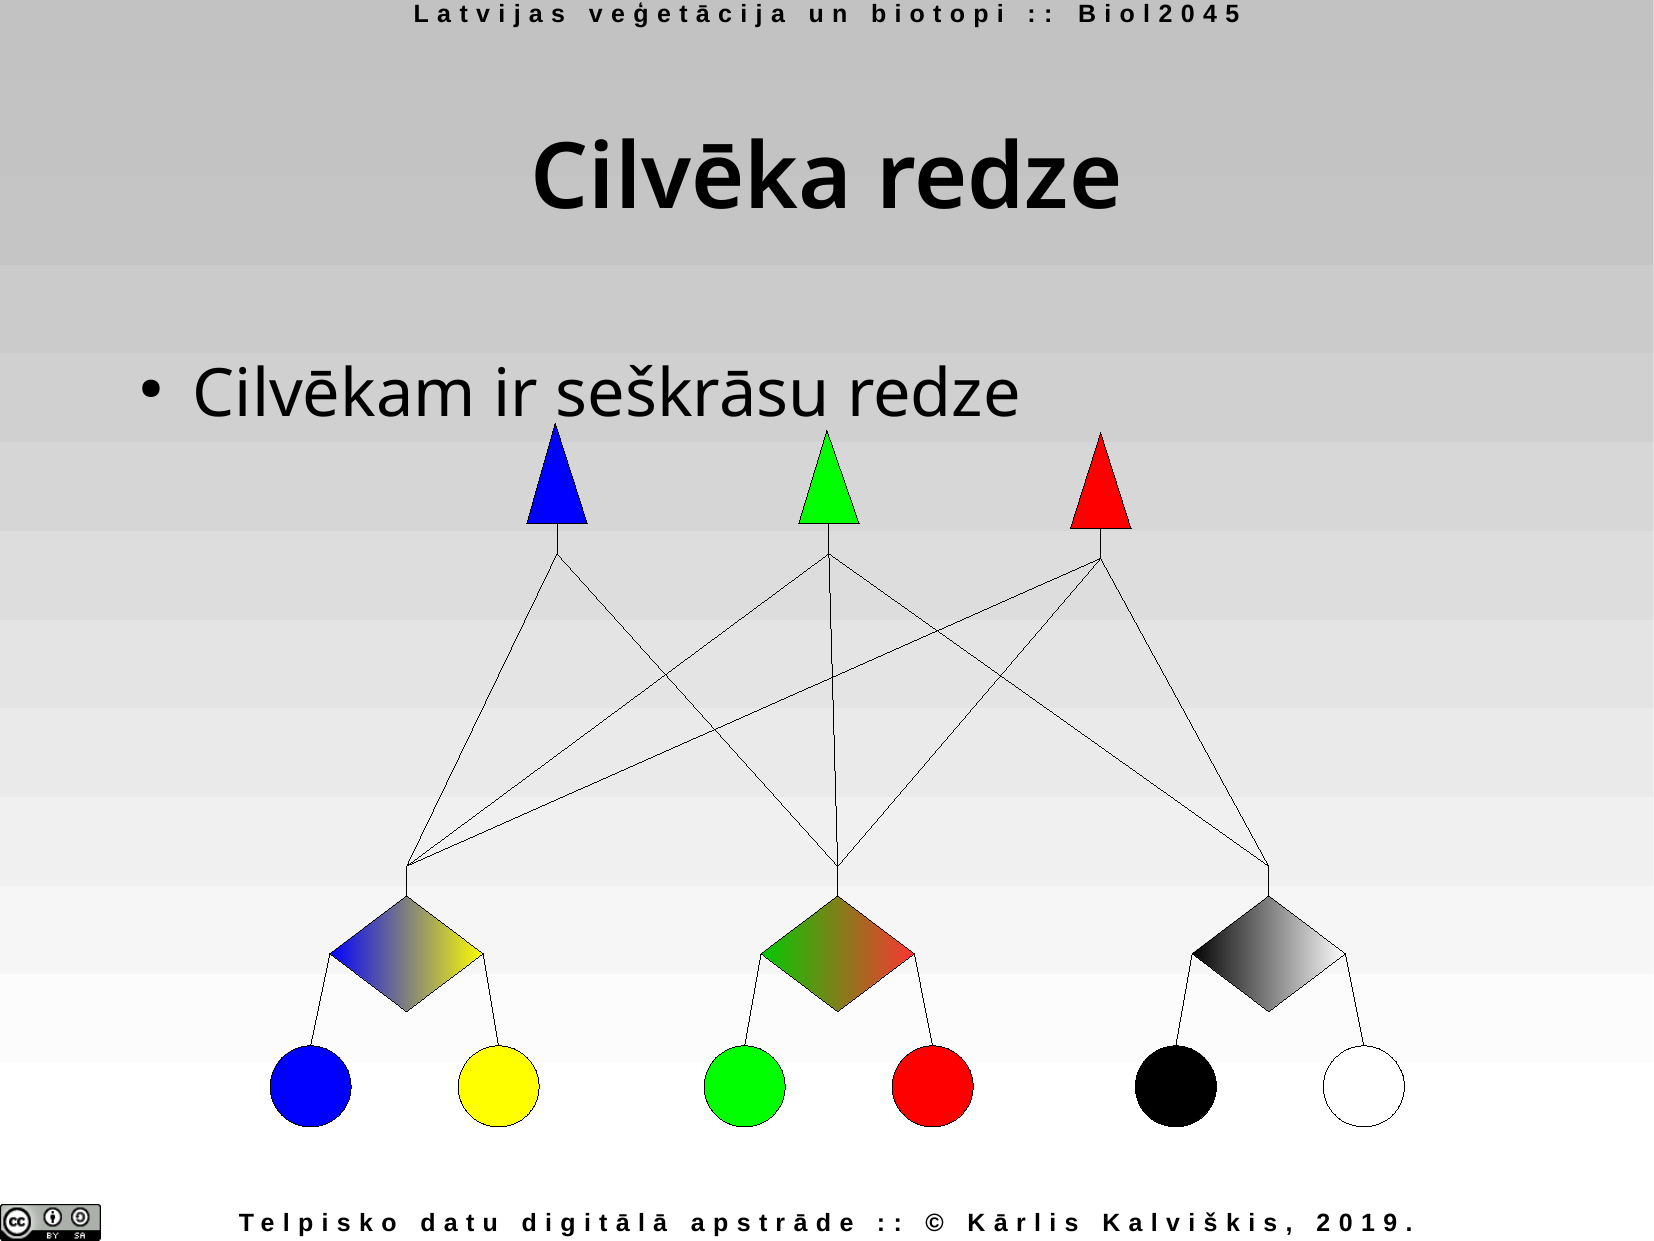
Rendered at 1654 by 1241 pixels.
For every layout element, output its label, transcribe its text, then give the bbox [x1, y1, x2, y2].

text_box [1135, 1045, 1217, 1127]
text_box [1192, 895, 1345, 1012]
picture [0, 0, 1654, 1241]
text_box [1323, 1045, 1405, 1127]
title Cilvēka redze [29, 49, 1625, 296]
text_box [1070, 432, 1132, 529]
text_box [458, 1045, 540, 1127]
text_box [704, 1045, 786, 1127]
text_box [892, 1045, 974, 1127]
text_box [526, 423, 588, 524]
text_box [270, 1045, 352, 1127]
list Cilvēkam ir seškrāsu redze [121, 344, 1534, 1127]
text_box [761, 895, 914, 1012]
text_box [330, 895, 483, 1012]
text_box [798, 430, 860, 524]
